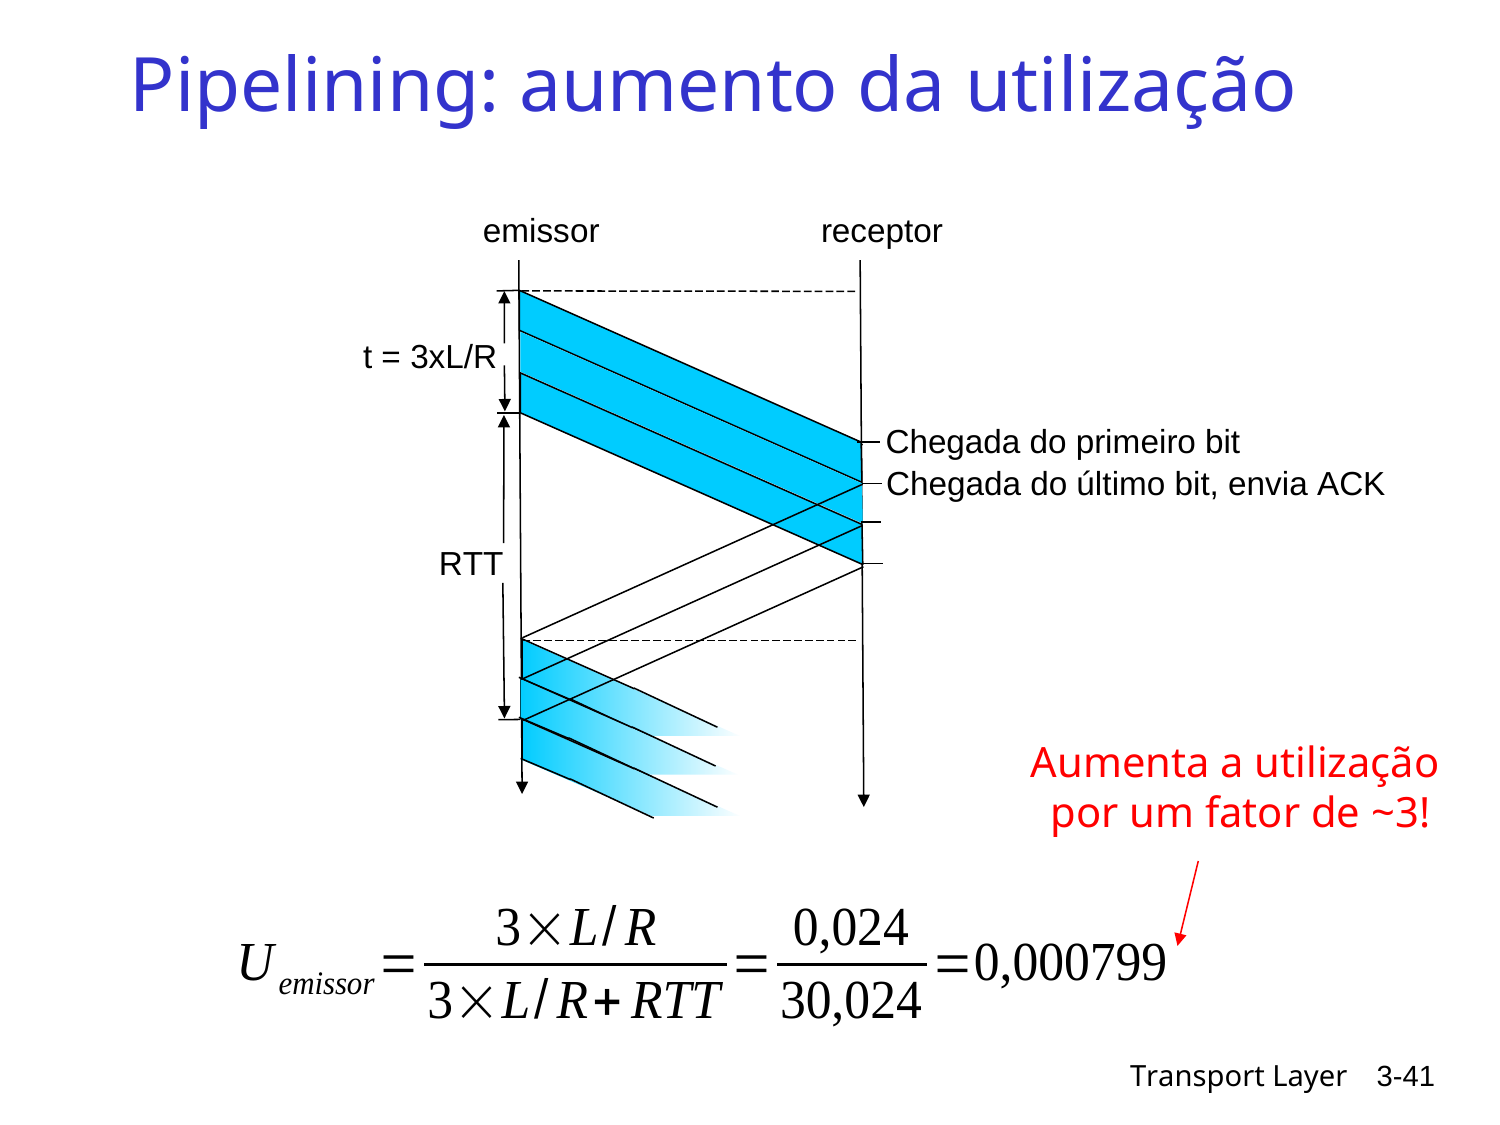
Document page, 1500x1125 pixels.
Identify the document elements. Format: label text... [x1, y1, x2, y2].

text_box [529, 701, 739, 775]
text_box [519, 290, 862, 524]
text_box [520, 680, 565, 718]
text_box t = 3xL/R [336, 327, 513, 386]
text_box emissor [443, 201, 615, 260]
text_box 3-<número> [1339, 1050, 1451, 1125]
text_box receptor [776, 201, 958, 260]
text_box [575, 681, 740, 736]
chart [223, 897, 1182, 1030]
text_box [775, 486, 863, 545]
text_box Pipelining: aumento da utilização [115, 28, 1500, 154]
text_box RTT [369, 534, 528, 591]
text_box Transport Layer [887, 1050, 1339, 1125]
text_box [820, 527, 863, 565]
text_box [522, 641, 563, 677]
text_box [527, 661, 610, 698]
text_box Chegada do primeiro bit [870, 413, 1305, 472]
text_box [522, 721, 740, 816]
text_box Aumenta a utilização por um fator de ~3! [1016, 727, 1466, 844]
text_box Chegada do último bit, envia ACK [871, 454, 1460, 518]
